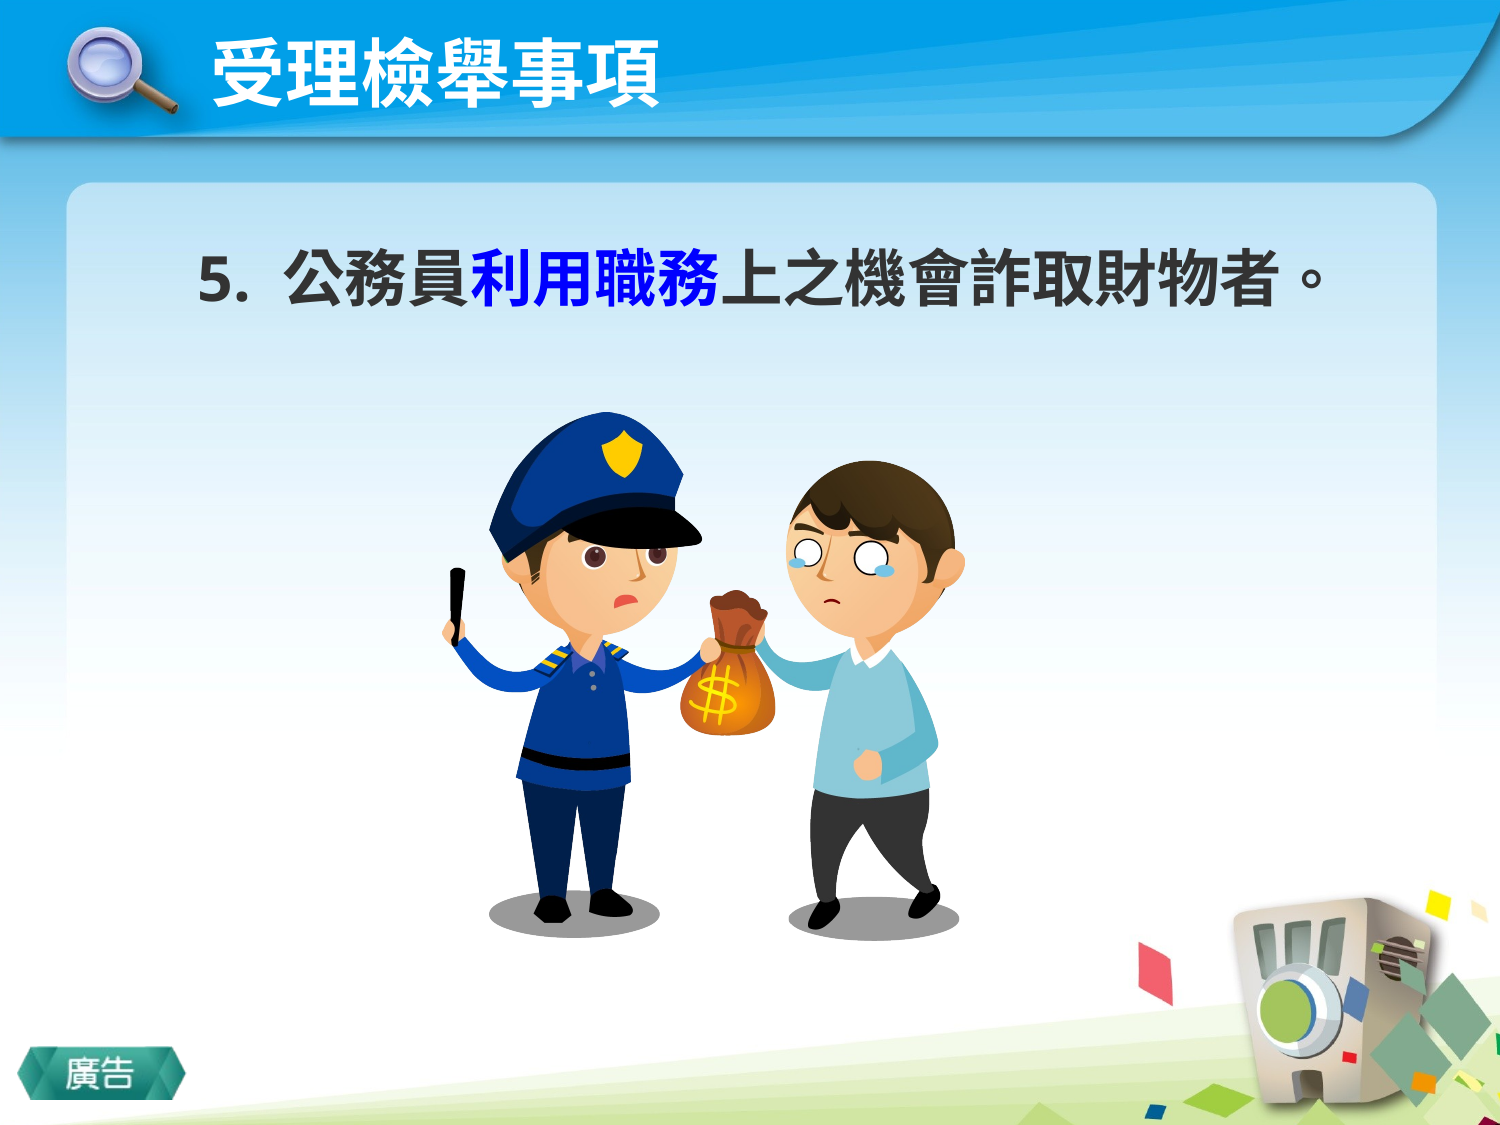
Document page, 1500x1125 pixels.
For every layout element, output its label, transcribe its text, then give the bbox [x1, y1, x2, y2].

picture [67, 27, 179, 114]
picture [0, 0, 1500, 1125]
text_box 受理檢舉事項 [195, 18, 680, 125]
text_box 5. 公務員利用職務上之機會詐取財物者。 [183, 231, 1365, 322]
